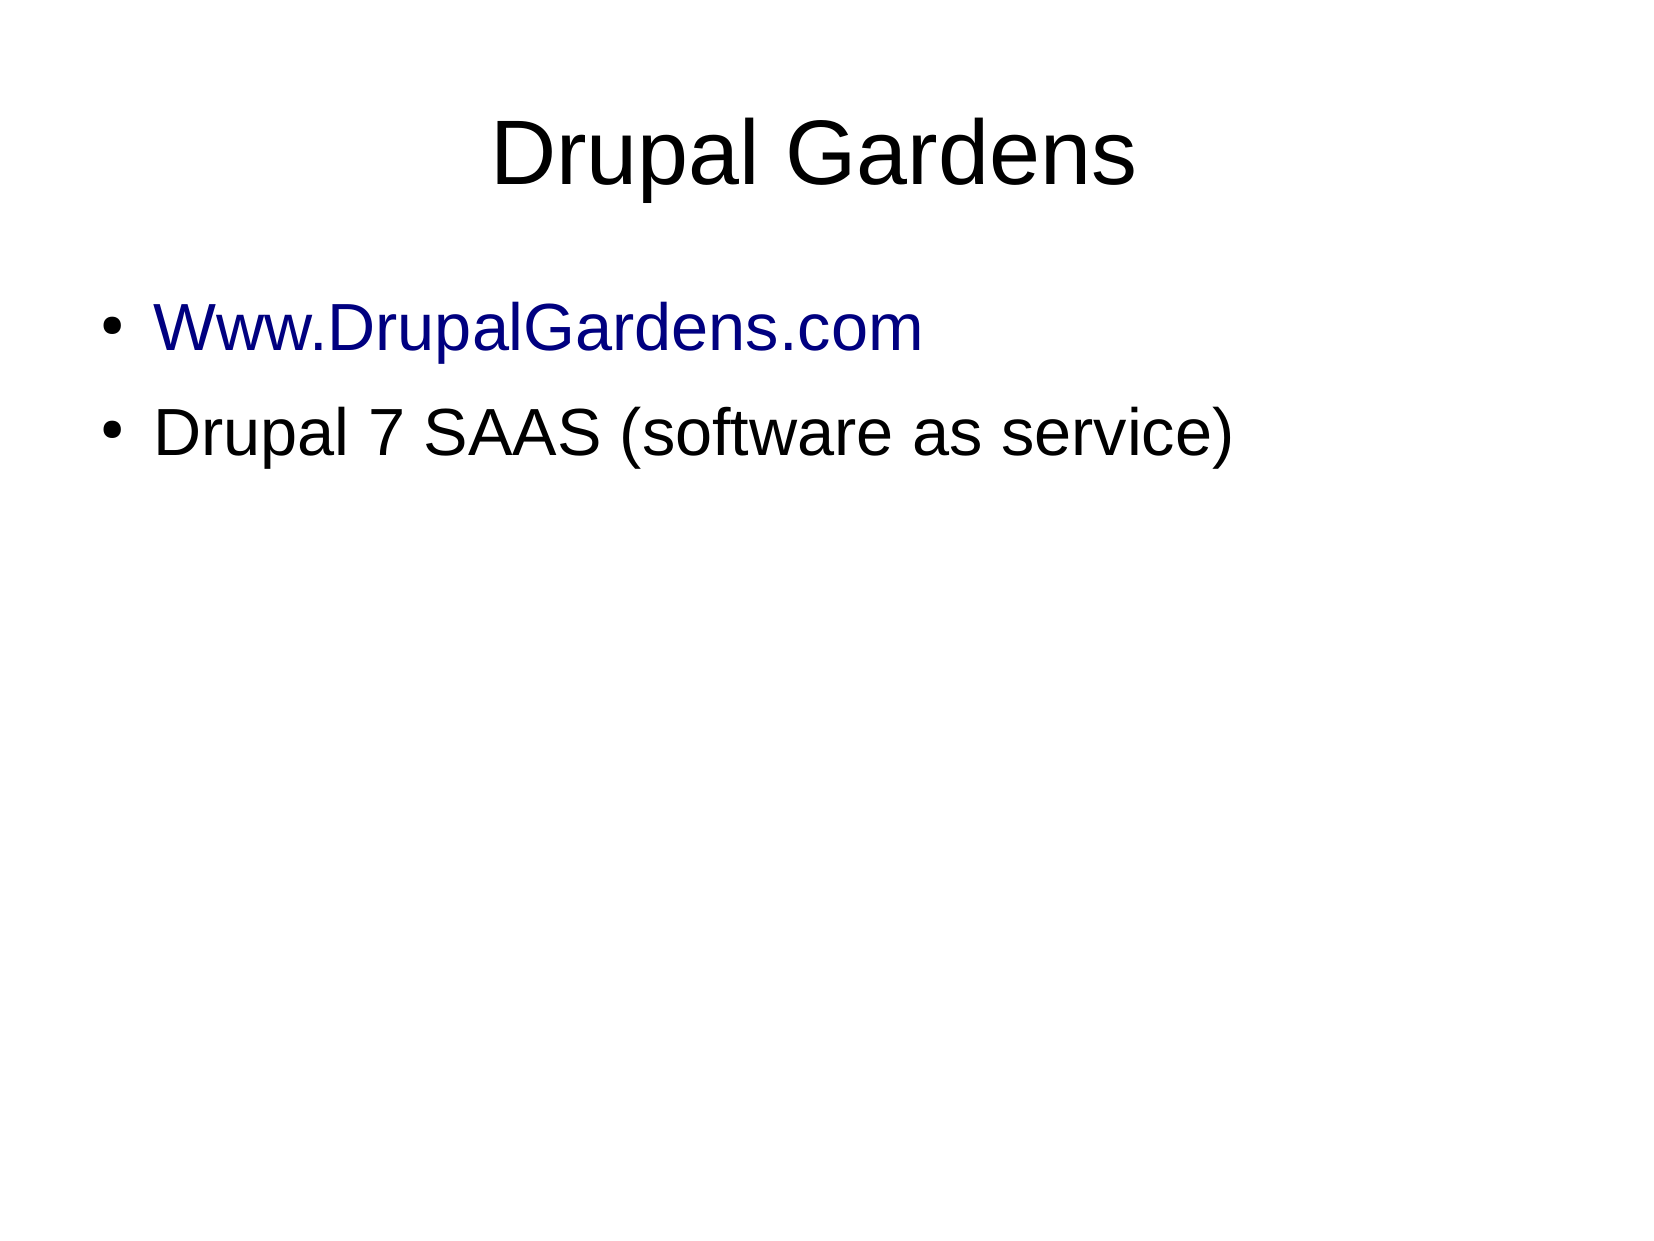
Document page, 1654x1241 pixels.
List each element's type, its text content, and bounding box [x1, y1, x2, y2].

title Drupal Gardens [82, 49, 1571, 257]
list Www.DrupalGardens.com Drupal 7 SAAS (software as service) [82, 290, 1571, 1109]
